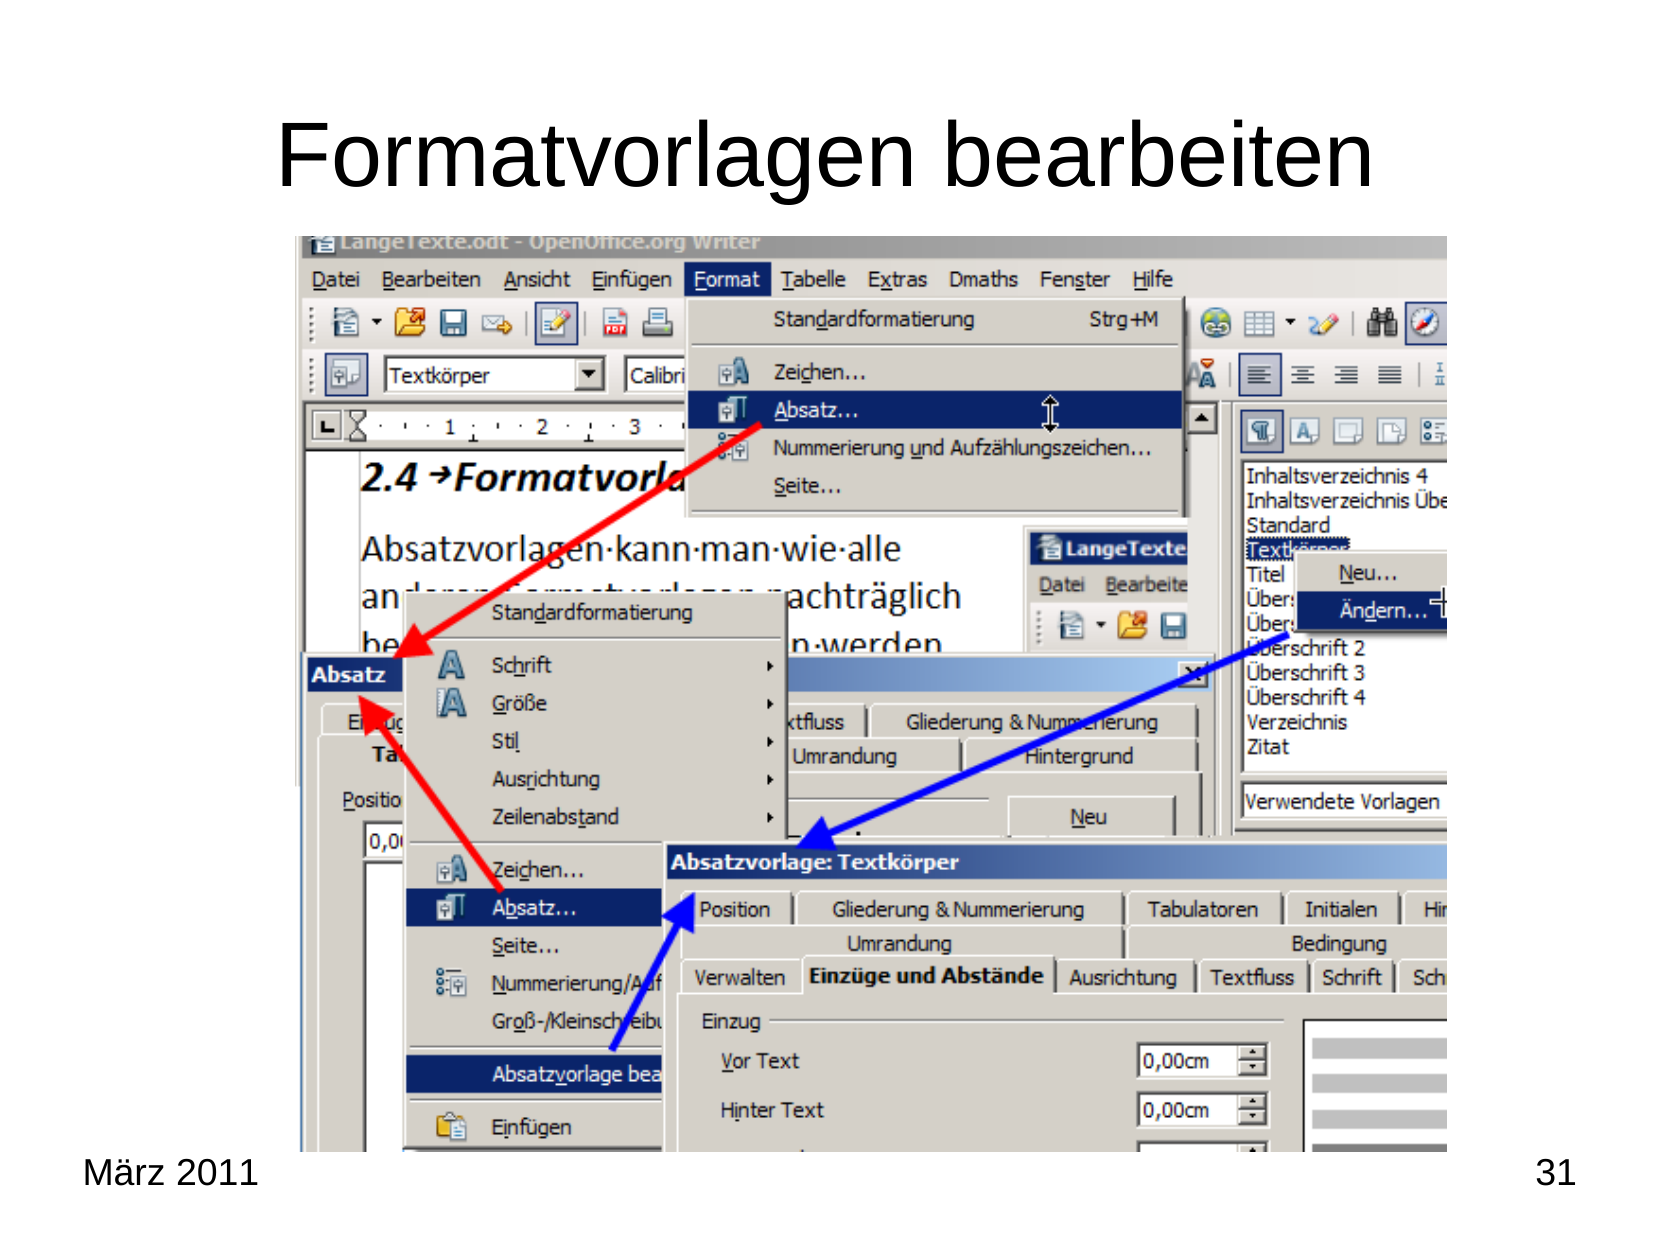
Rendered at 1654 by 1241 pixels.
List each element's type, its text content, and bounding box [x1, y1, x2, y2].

title Formatvorlagen bearbeiten [82, 49, 1571, 257]
picture [295, 236, 1447, 1152]
